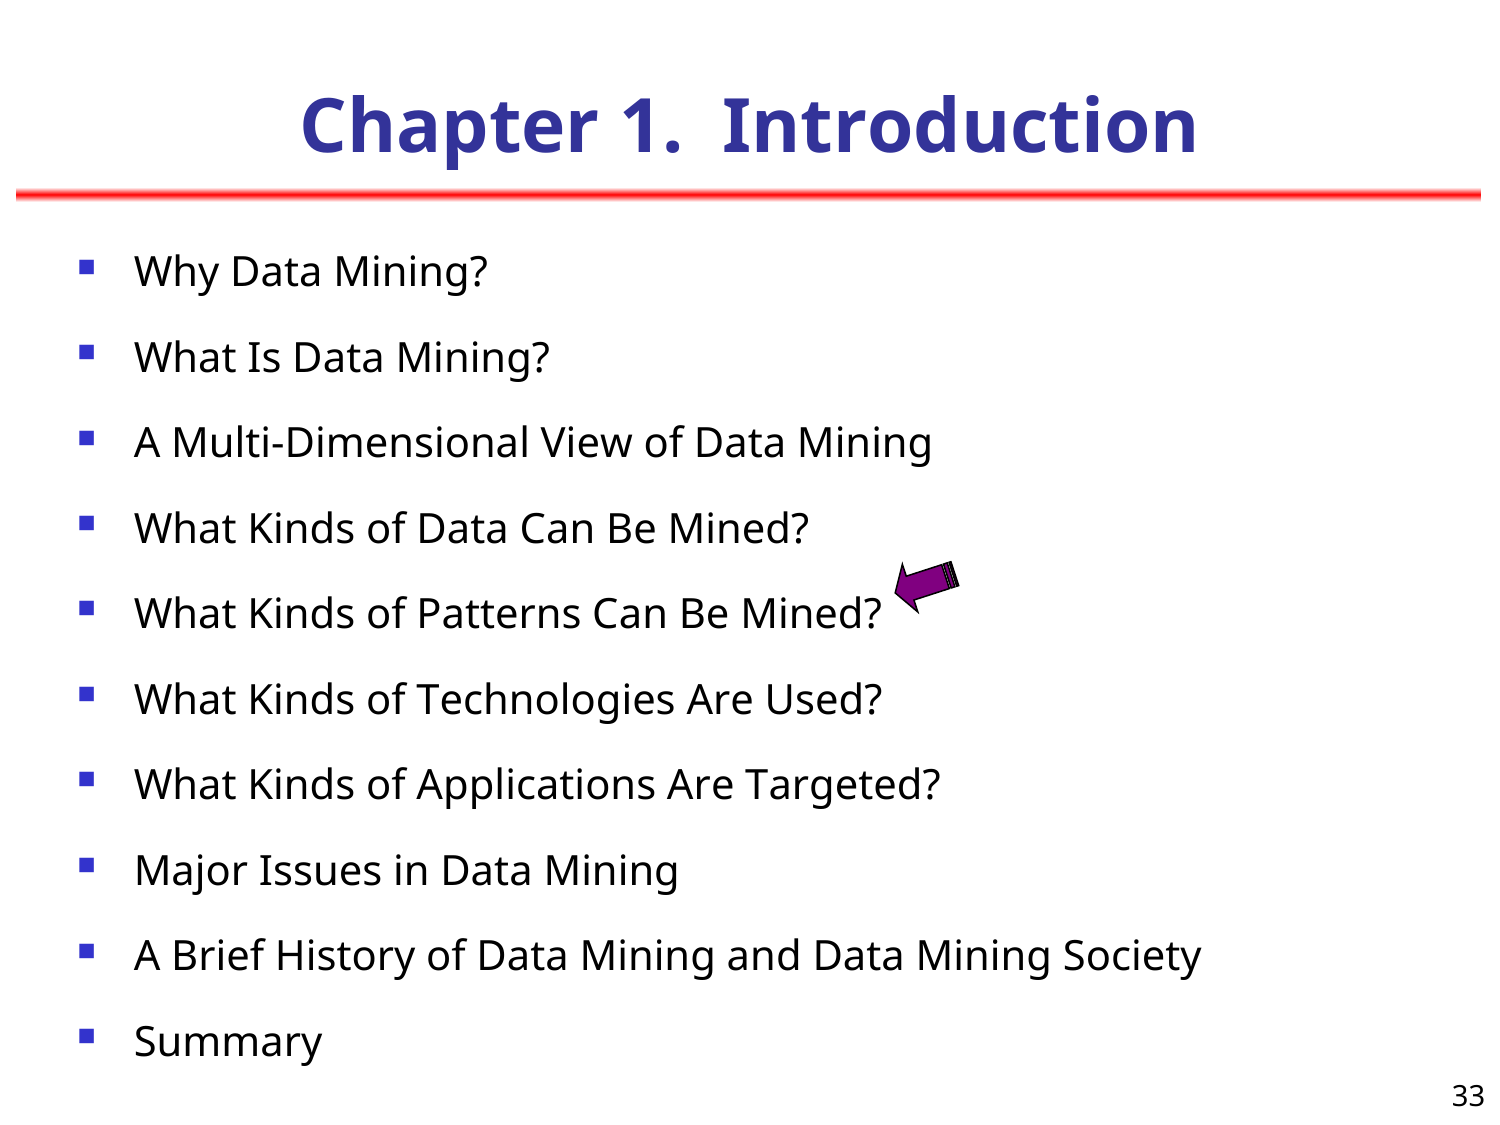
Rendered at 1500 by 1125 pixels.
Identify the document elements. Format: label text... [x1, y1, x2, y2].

title Chapter 1. Introduction [62, 37, 1438, 175]
text_box [895, 561, 959, 612]
text_box <number> [1187, 1050, 1500, 1125]
list Why Data Mining? What Is Data Mining? A Multi-Dimensional View of Data Mining What Kinds of Data Can Be Mined? What Kinds of Patterns Can Be Mined? What Kinds of Technologies Are Used? What Kinds of Applications Are Targeted? Major Issues in Data Mining A Brief History of Data Mining and Data Mining Society Summary [62, 212, 1413, 1075]
